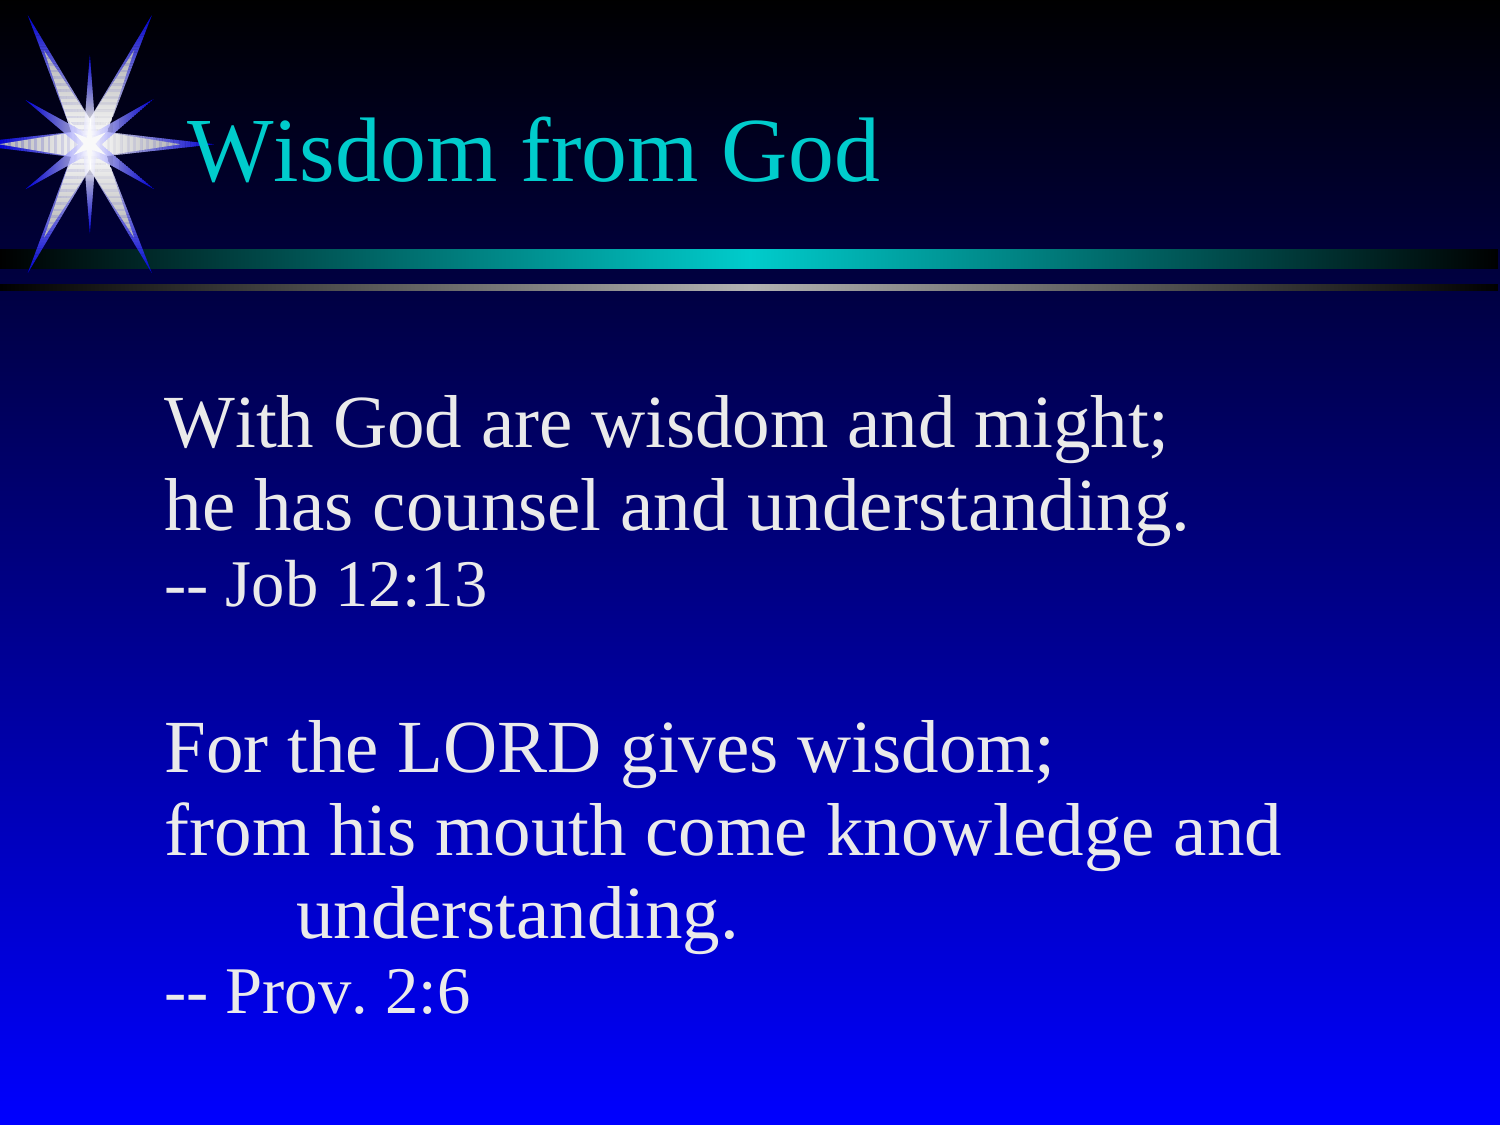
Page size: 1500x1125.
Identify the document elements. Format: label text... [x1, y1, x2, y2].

title Wisdom from God [187, 56, 1463, 244]
text_box For the LORD gives wisdom; from his mouth come knowledge and understanding. -- Prov. 2:6 [150, 698, 1351, 1036]
text_box With God are wisdom and might; he has counsel and understanding. -- Job 12:13 [150, 373, 1351, 629]
